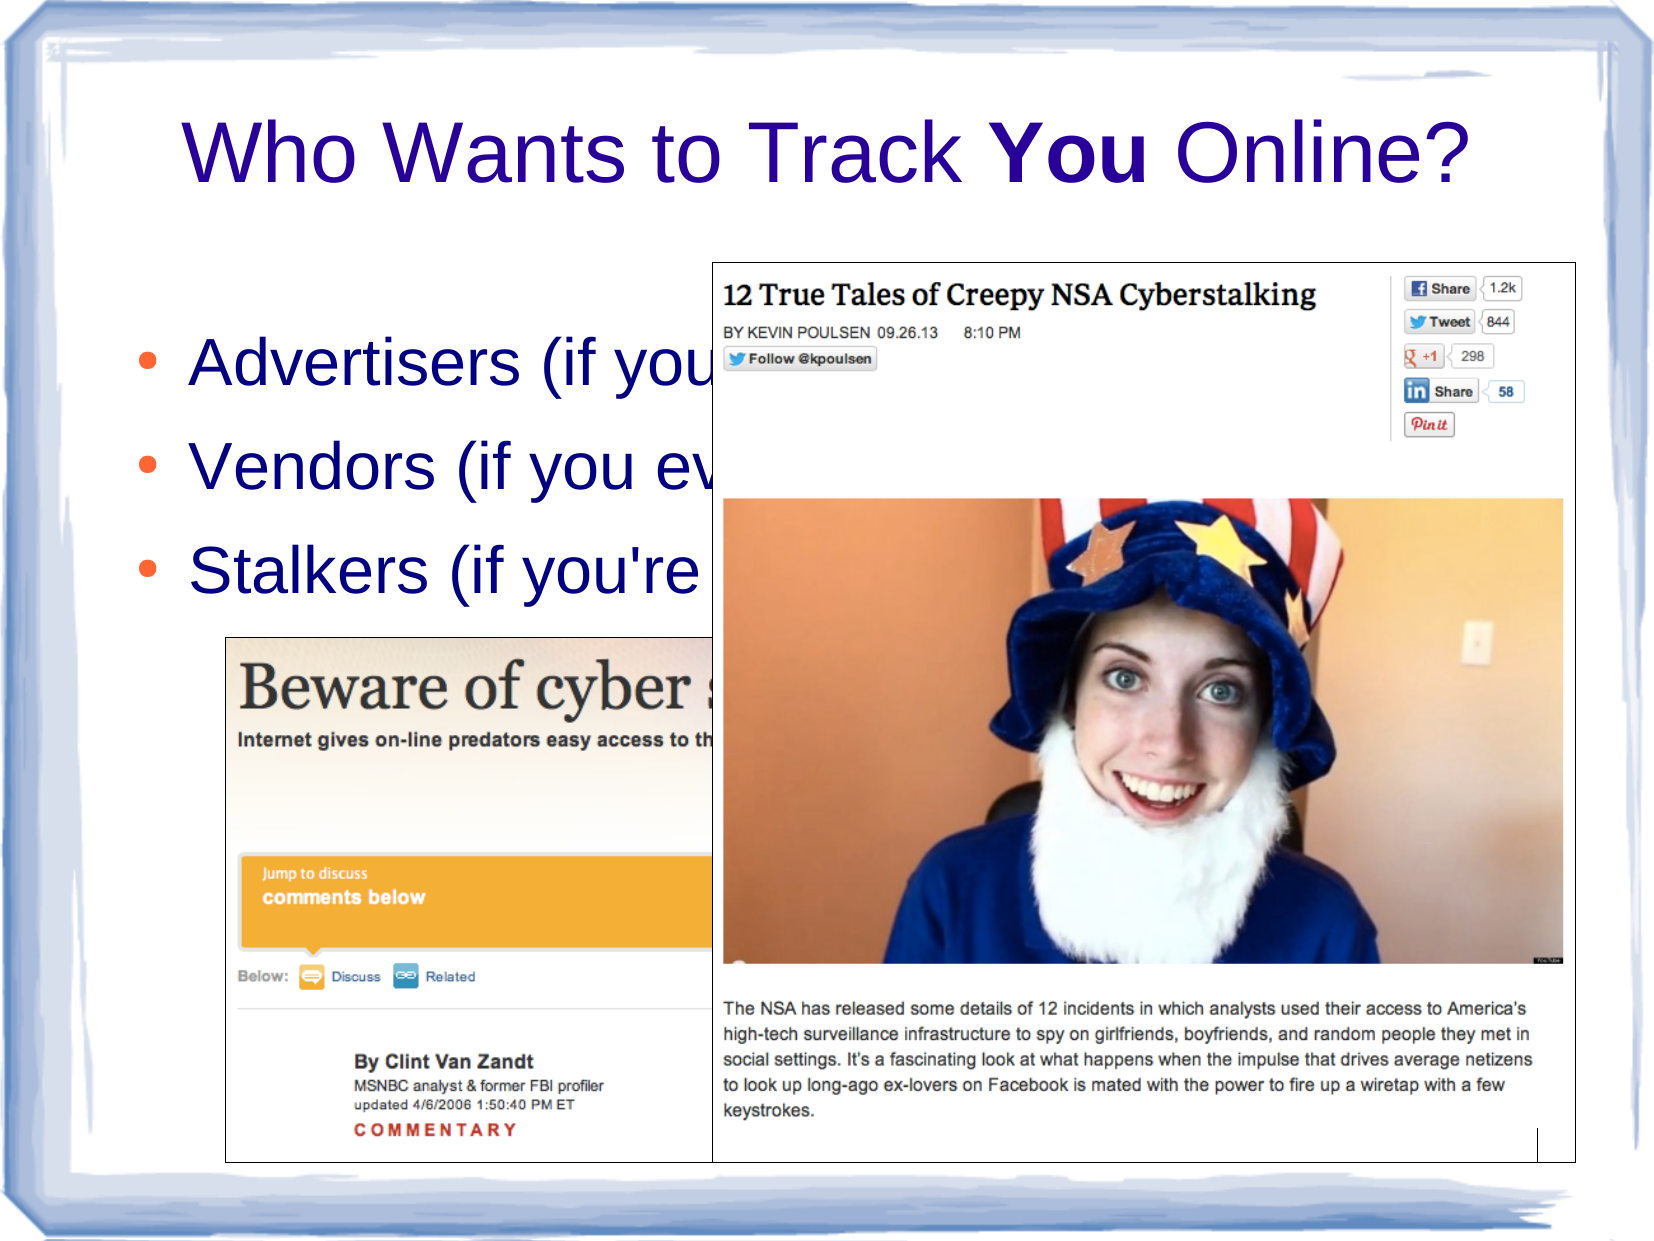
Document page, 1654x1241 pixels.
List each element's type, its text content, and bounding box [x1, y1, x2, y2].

title Who Wants to Track You Online? [82, 49, 1571, 257]
list Advertisers (if you ever spend money) Vendors (if you ever buy things) Stalkers (if you're a domestic abuse victim) [118, 324, 712, 1004]
picture [0, 0, 1654, 1241]
